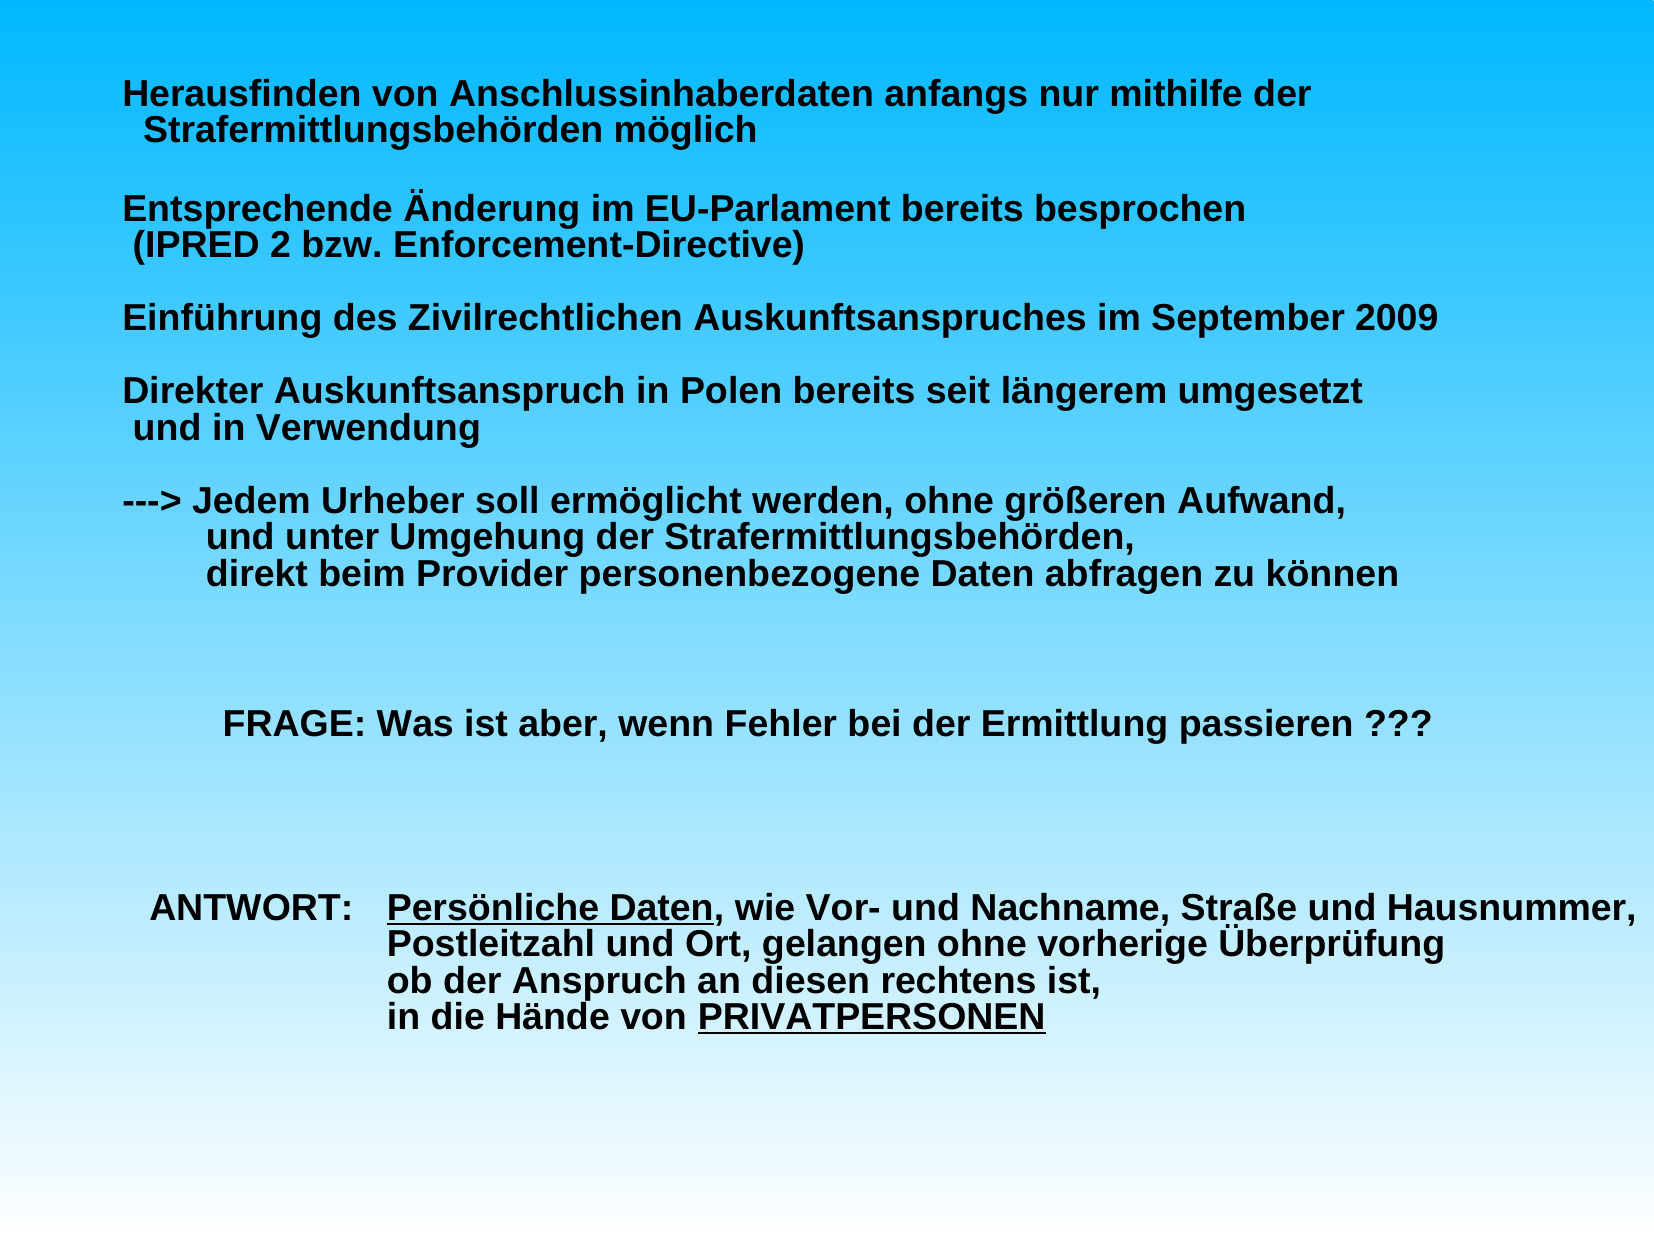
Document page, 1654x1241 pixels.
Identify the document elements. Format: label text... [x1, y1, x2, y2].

text_box Herausfinden von Anschlussinhaberdaten anfangs nur mithilfe der Strafermittlungsbehörden möglich Entsprechende Änderung im EU-Parlament bereits besprochen (IPRED 2 bzw. Enforcement-Directive) Einführung des Zivilrechtlichen Auskunftsanspruches im September 2009 Direkter Auskunftsanspruch in Polen bereits seit längerem umgesetzt und in Verwendung ---> Jedem Urheber soll ermöglicht werden, ohne größeren Aufwand, und unter Umgehung der Strafermittlungsbehörden, direkt beim Provider personenbezogene Daten abfragen zu können [107, 69, 1415, 604]
text_box ANTWORT: Persönliche Daten, wie Vor- und Nachname, Straße und Hausnummer, Postleitzahl und Ort, gelangen ohne vorherige Überprüfung ob der Anspruch an diesen rechtens ist, in die Hände von PRIVATPERSONEN [17, 883, 1637, 1029]
text_box FRAGE: Was ist aber, wenn Fehler bei der Ermittlung passieren ??? [207, 699, 1446, 758]
